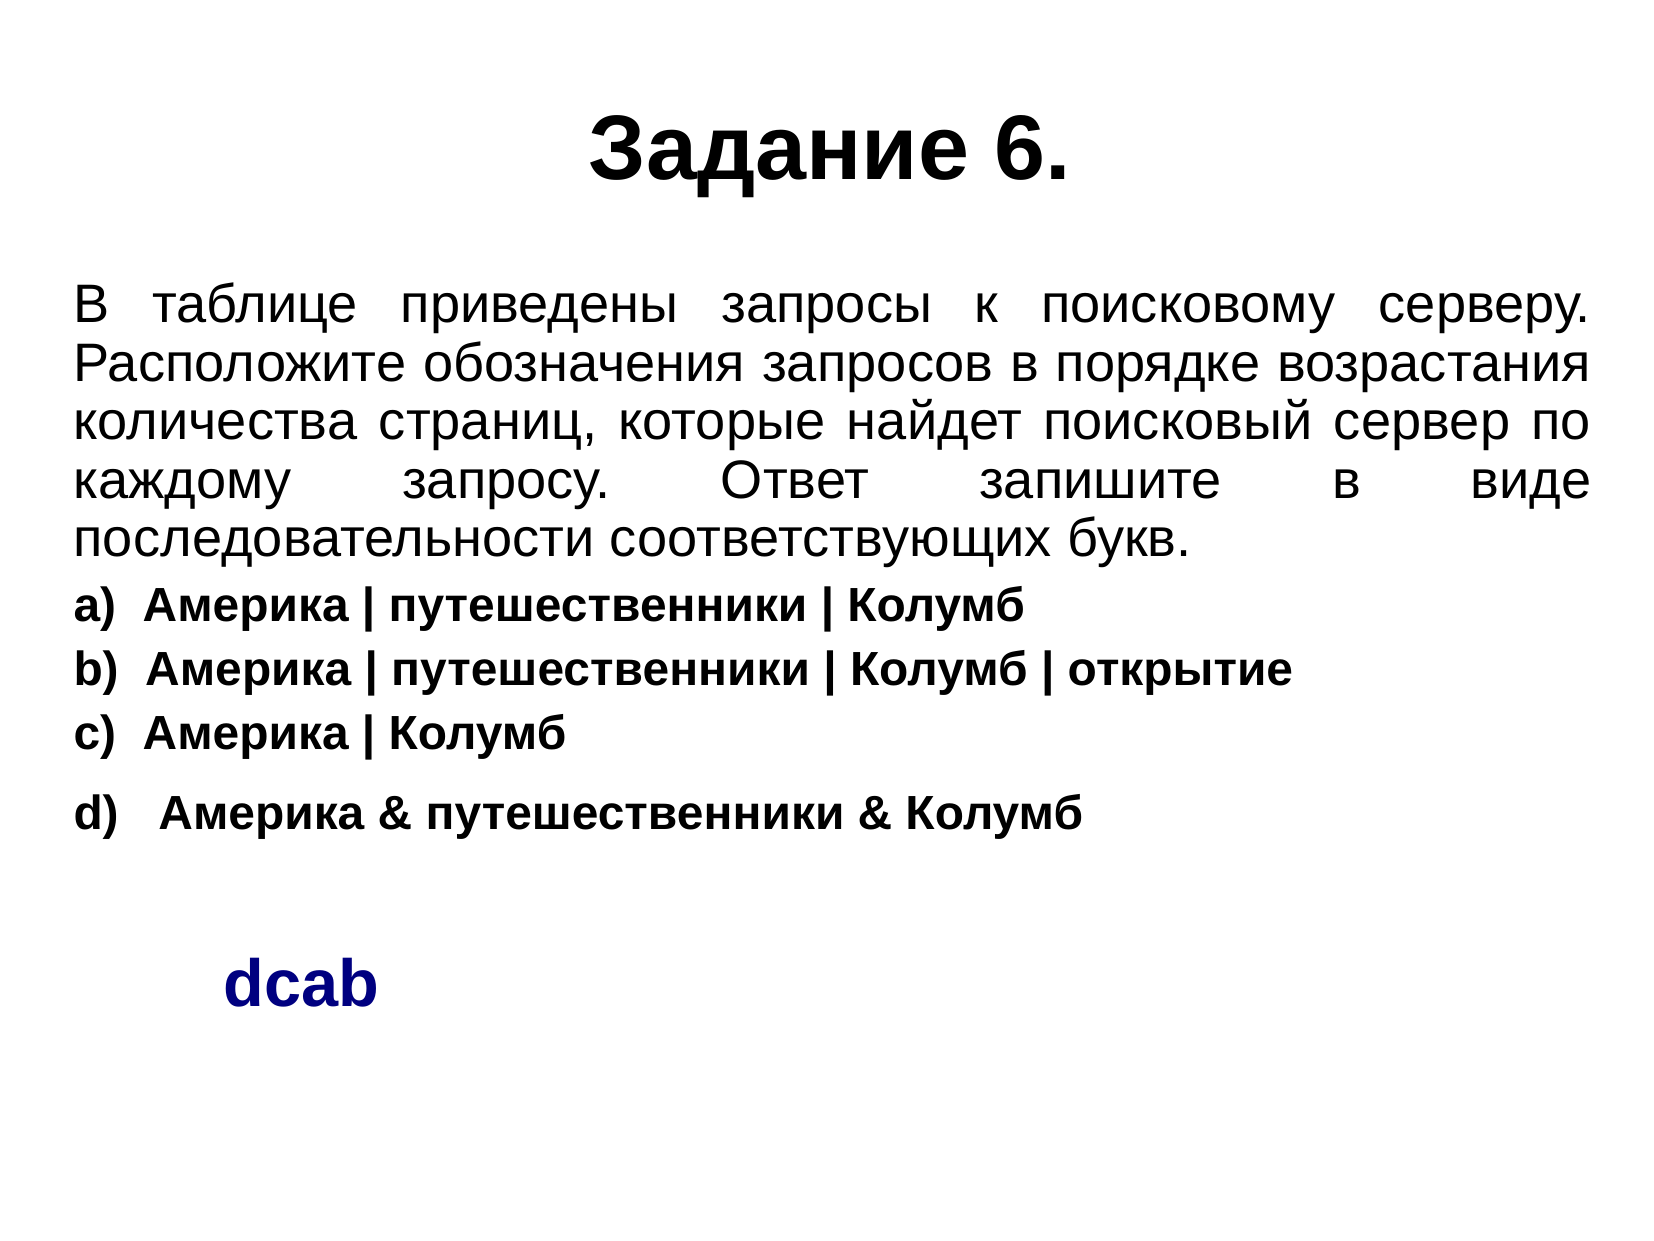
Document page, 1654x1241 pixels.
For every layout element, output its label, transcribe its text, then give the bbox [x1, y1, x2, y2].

list В таблице приведены запросы к поисковому серверу. Расположите обозначения запросов в порядке возрастания количества страниц, которые найдет поисковый сервер по каждому запросу. Ответ запишите в виде последовательности соответствующих букв. a) Америка | путешественники | Колумб b) Америка | путешественники | Колумб | открытие c) Америка | Колумб d) Америка & путешественники & Колумб dcab [58, 268, 1609, 1194]
title Задание 6. [82, 68, 1571, 268]
